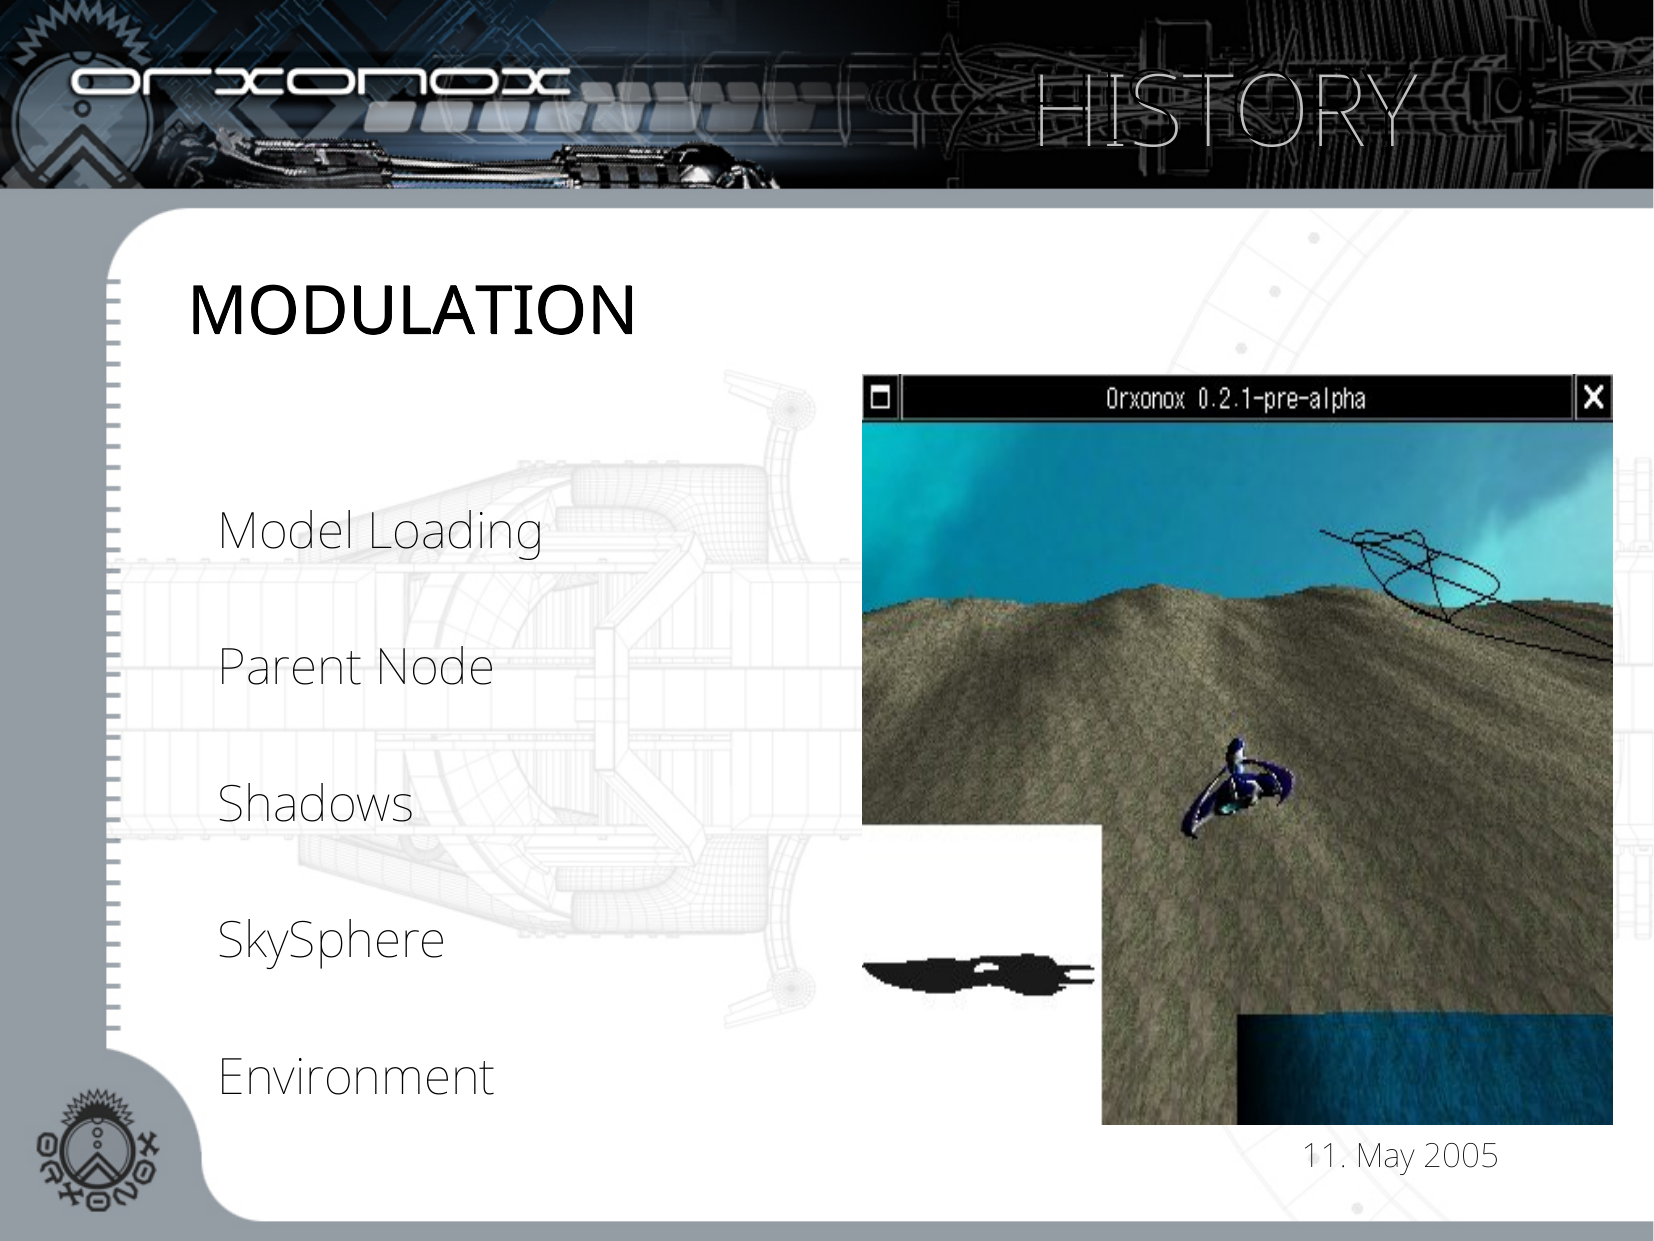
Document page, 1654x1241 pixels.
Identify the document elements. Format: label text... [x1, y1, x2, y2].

text_box 11. May 2005 [1251, 1125, 1540, 1179]
text_box MODULATION [187, 262, 783, 331]
text_box HISTORY [975, 26, 1470, 159]
text_box Model Loading Parent Node Shadows SkySphere Environment [167, 487, 588, 1143]
picture [0, 0, 1654, 1241]
